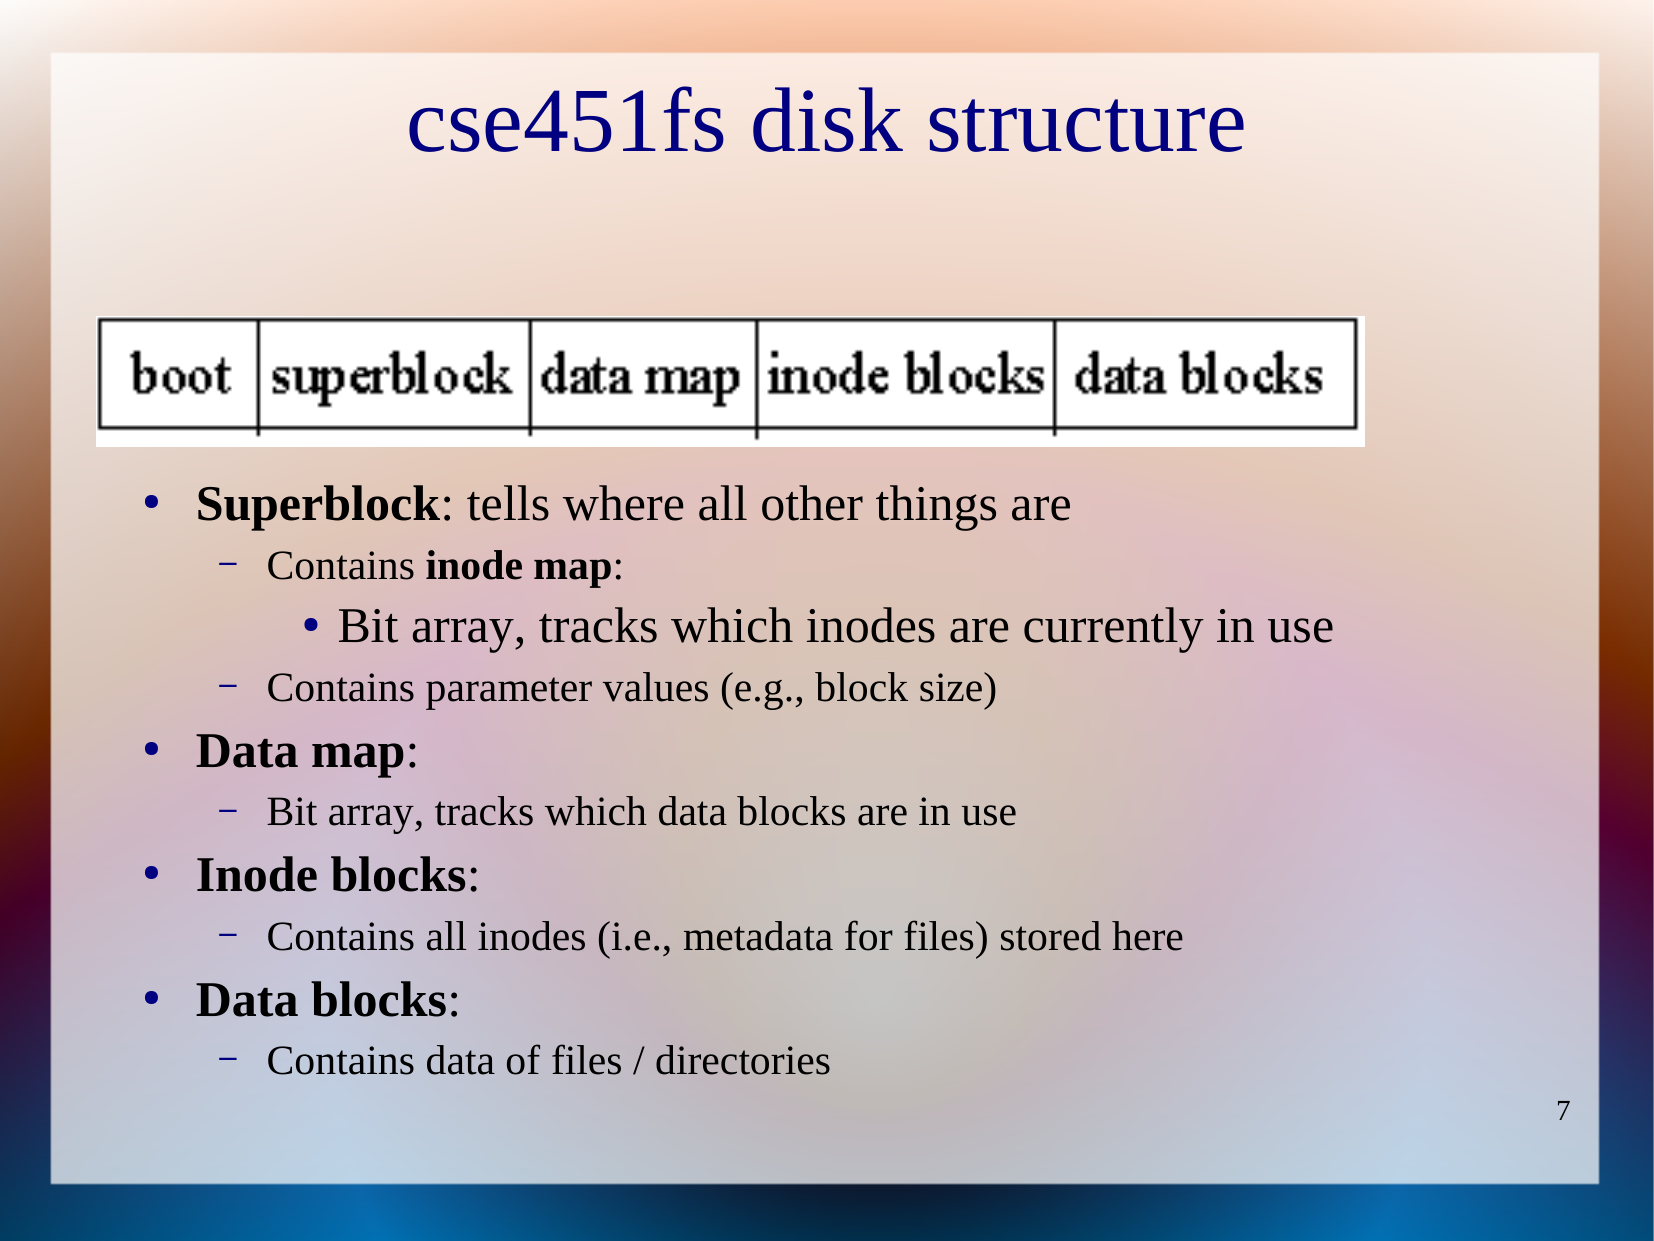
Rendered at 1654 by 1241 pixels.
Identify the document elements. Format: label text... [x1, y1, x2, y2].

title cse451fs disk structure [37, 38, 1618, 180]
picture [0, 0, 1654, 1241]
list Superblock: tells where all other things are Contains inode map: Bit array, tracks which inodes are currently in use Contains parameter values (e.g., block size) Data map: Bit array, tracks which data blocks are in use Inode blocks: Contains all inodes (i.e., metadata for files) stored here Data blocks: Contains data of files / directories [110, 468, 1620, 1191]
